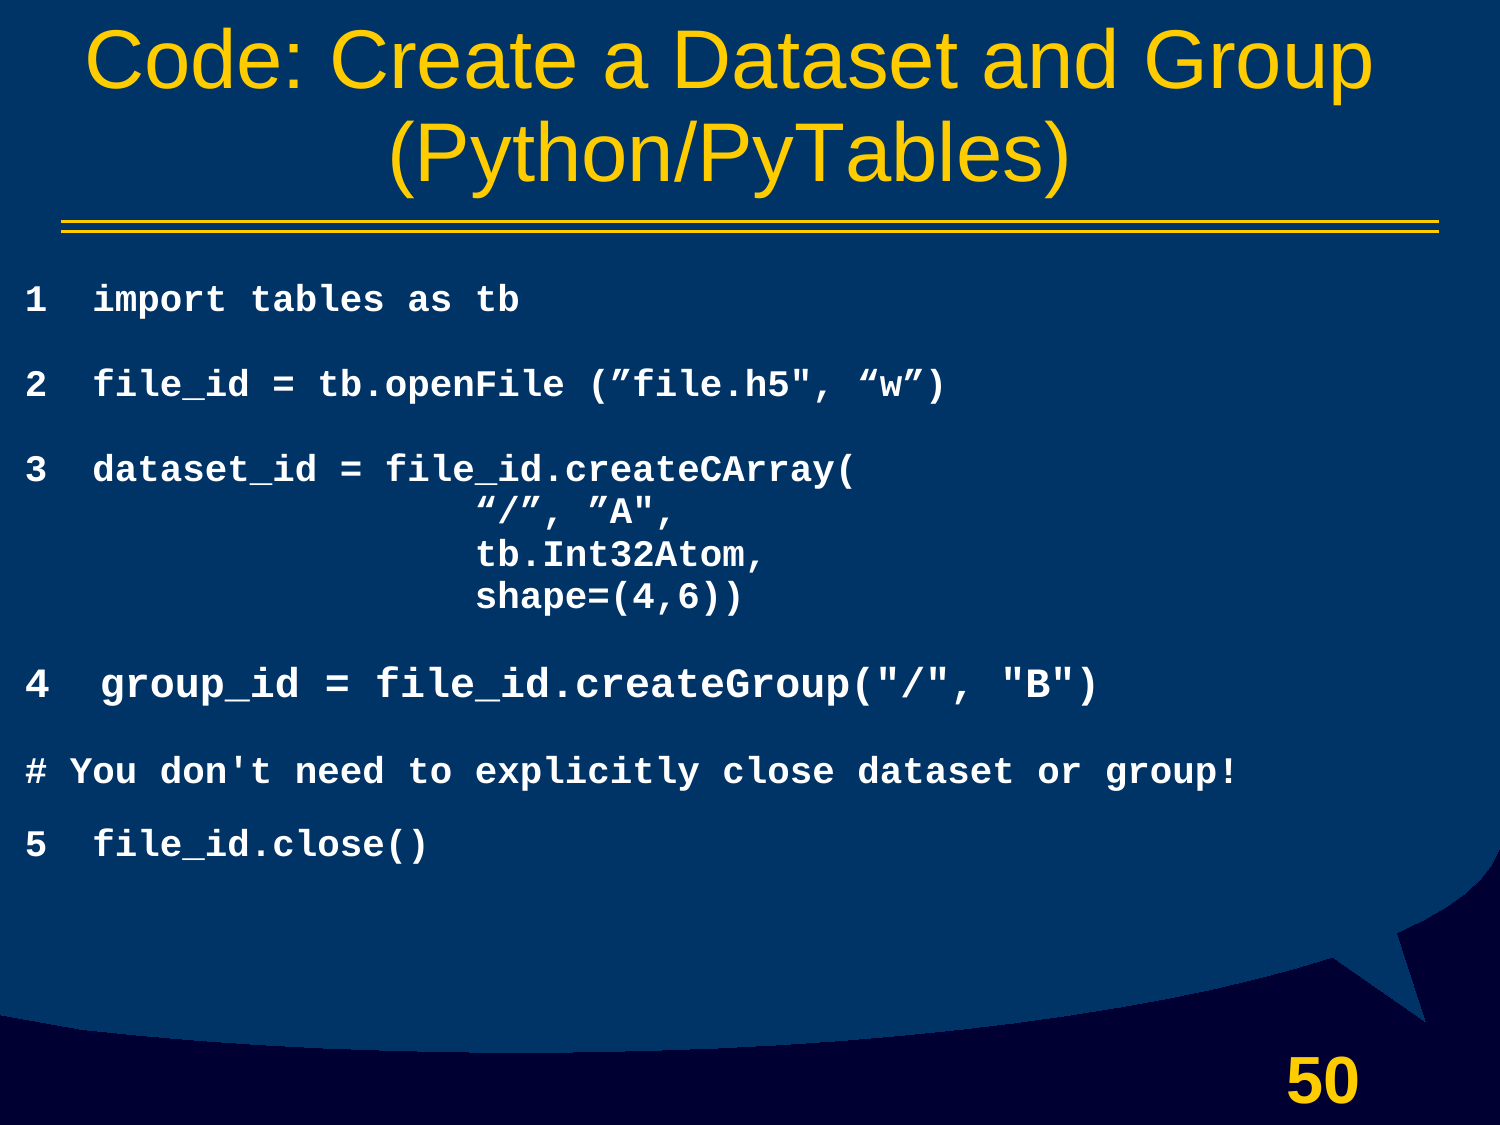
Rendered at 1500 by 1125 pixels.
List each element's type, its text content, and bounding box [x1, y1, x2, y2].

text_box 1 import tables as tb 2 file_id = tb.openFile (”file.h5", “w”) 3 dataset_id = file_id.createCArray( “/”, ”A", tb.Int32Atom, shape=(4,6)) 4 group_id = file_id.createGroup("/", "B") # You don't need to explicitly close dataset or group! 5 file_id.close() [10, 272, 1359, 918]
title Code: Create a Dataset and Group (Python/PyTables) [42, 5, 1418, 207]
